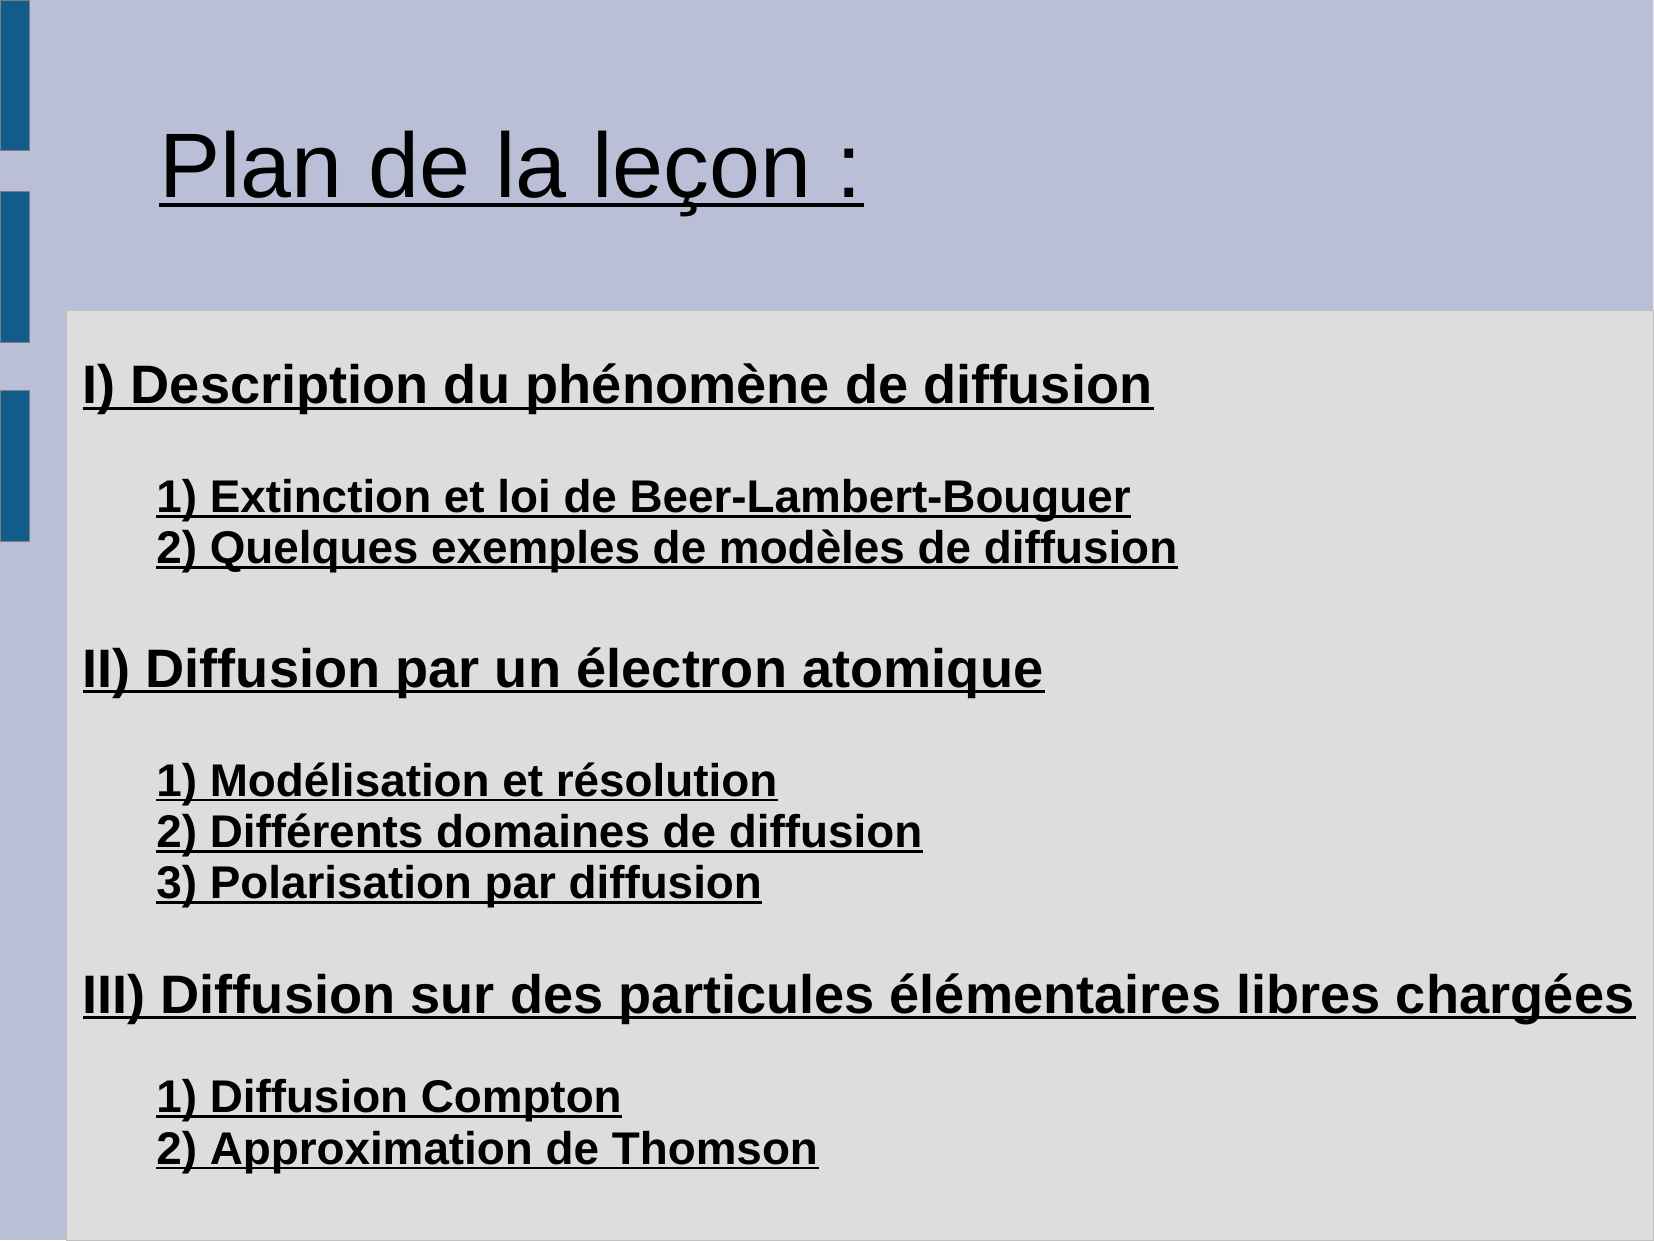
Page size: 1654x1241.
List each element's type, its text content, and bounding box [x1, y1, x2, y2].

title I) Description du phénomène de diffusion 1) Extinction et loi de Beer-Lambert-Bouguer 2) Quelques exemples de modèles de diffusion II) Diffusion par un électron atomique 1) Modélisation et résolution 2) Différents domaines de diffusion 3) Polarisation par diffusion III) Diffusion sur des particules élémentaires libres chargées 1) Diffusion Compton 2) Approximation de Thomson [82, 228, 1654, 1185]
text_box Plan de la leçon : [70, 107, 1123, 225]
